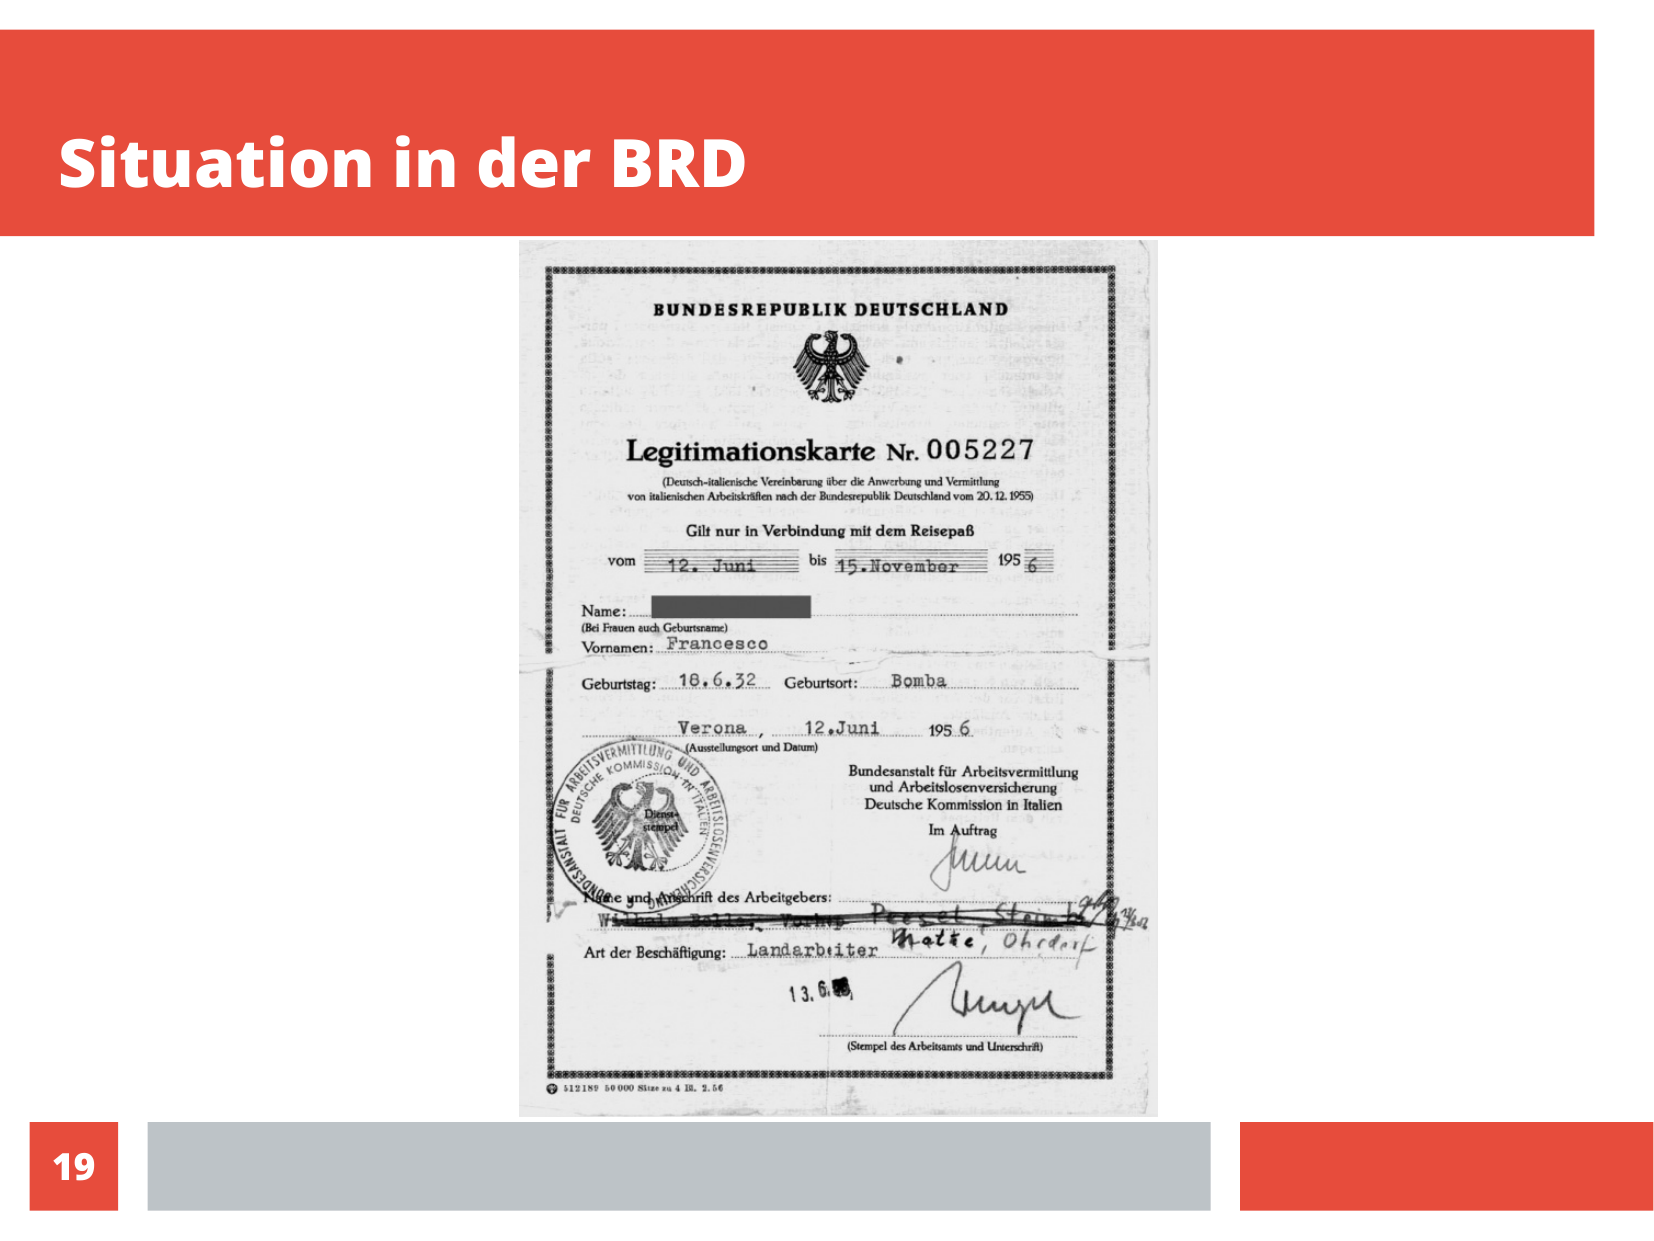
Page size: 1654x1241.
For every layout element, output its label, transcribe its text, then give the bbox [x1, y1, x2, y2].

picture [519, 240, 1158, 1117]
title Situation in der BRD [59, 59, 1595, 207]
